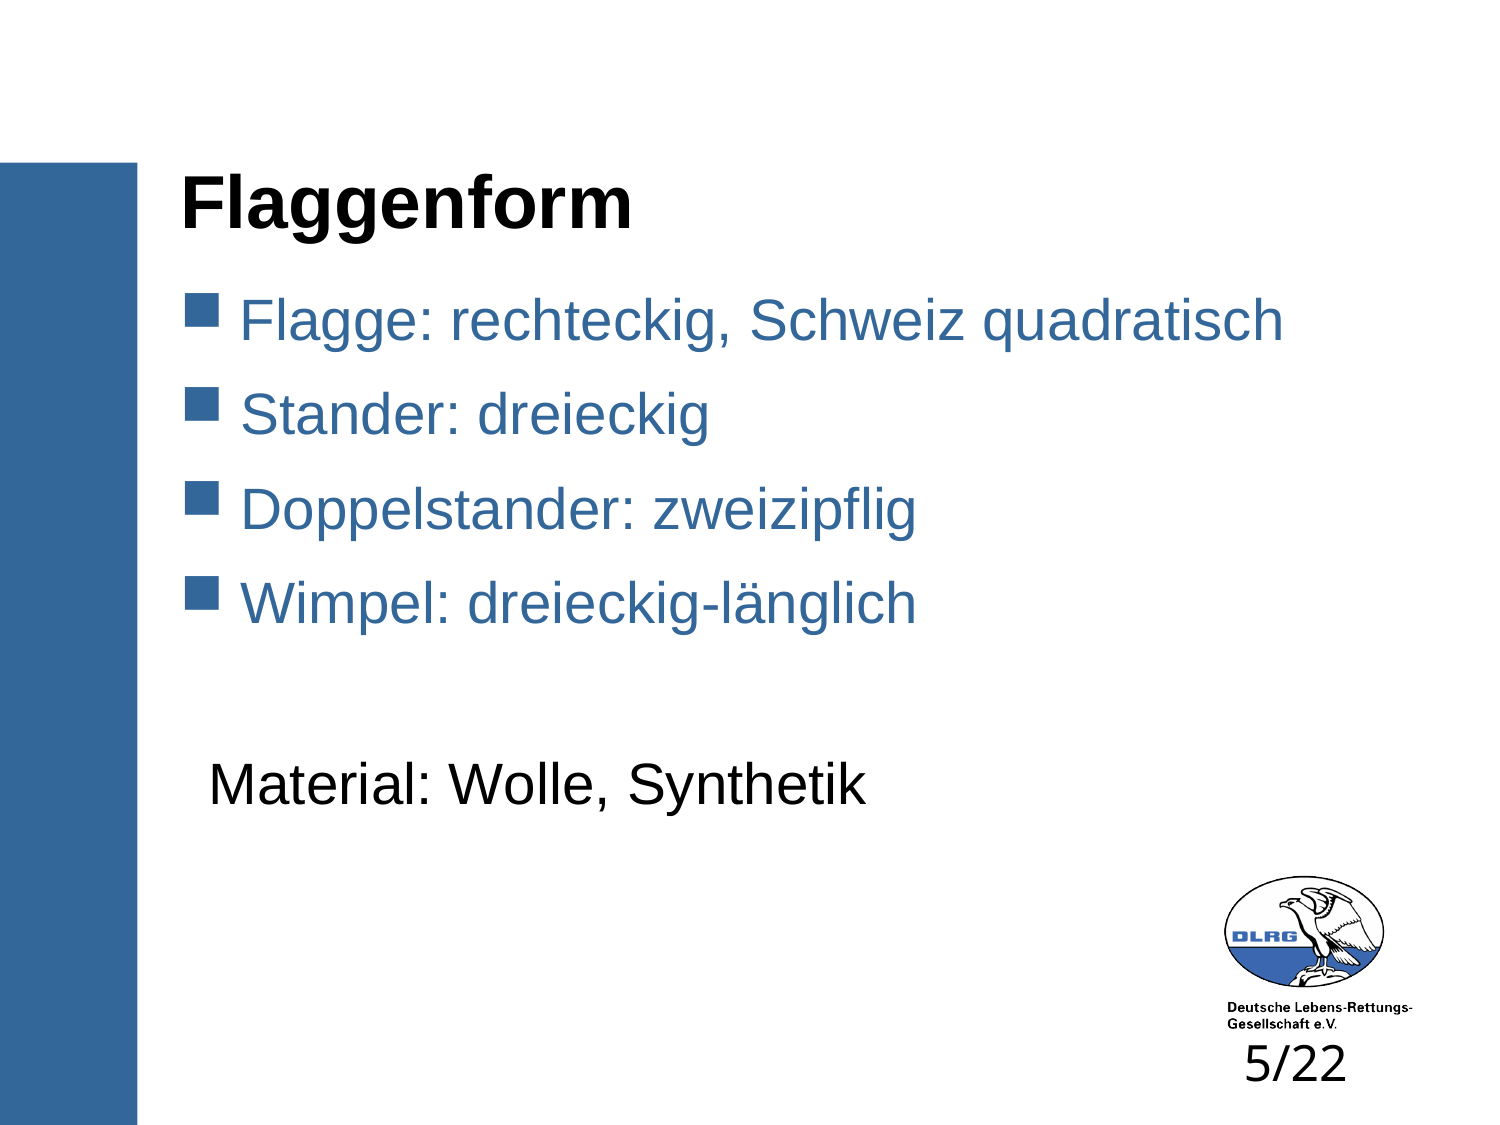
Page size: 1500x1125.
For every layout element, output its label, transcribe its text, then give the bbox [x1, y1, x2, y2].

picture [1224, 874, 1413, 1030]
text_box Flaggenform [165, 138, 1197, 259]
text_box Flagge: rechteckig, Schweiz quadratisch Stander: dreieckig Doppelstander: zweizipflig Wimpel: dreieckig-länglich [165, 249, 1460, 693]
text_box Material: Wolle, Synthetik [194, 738, 984, 824]
text_box <Nummer>/22 [1228, 1024, 1500, 1101]
